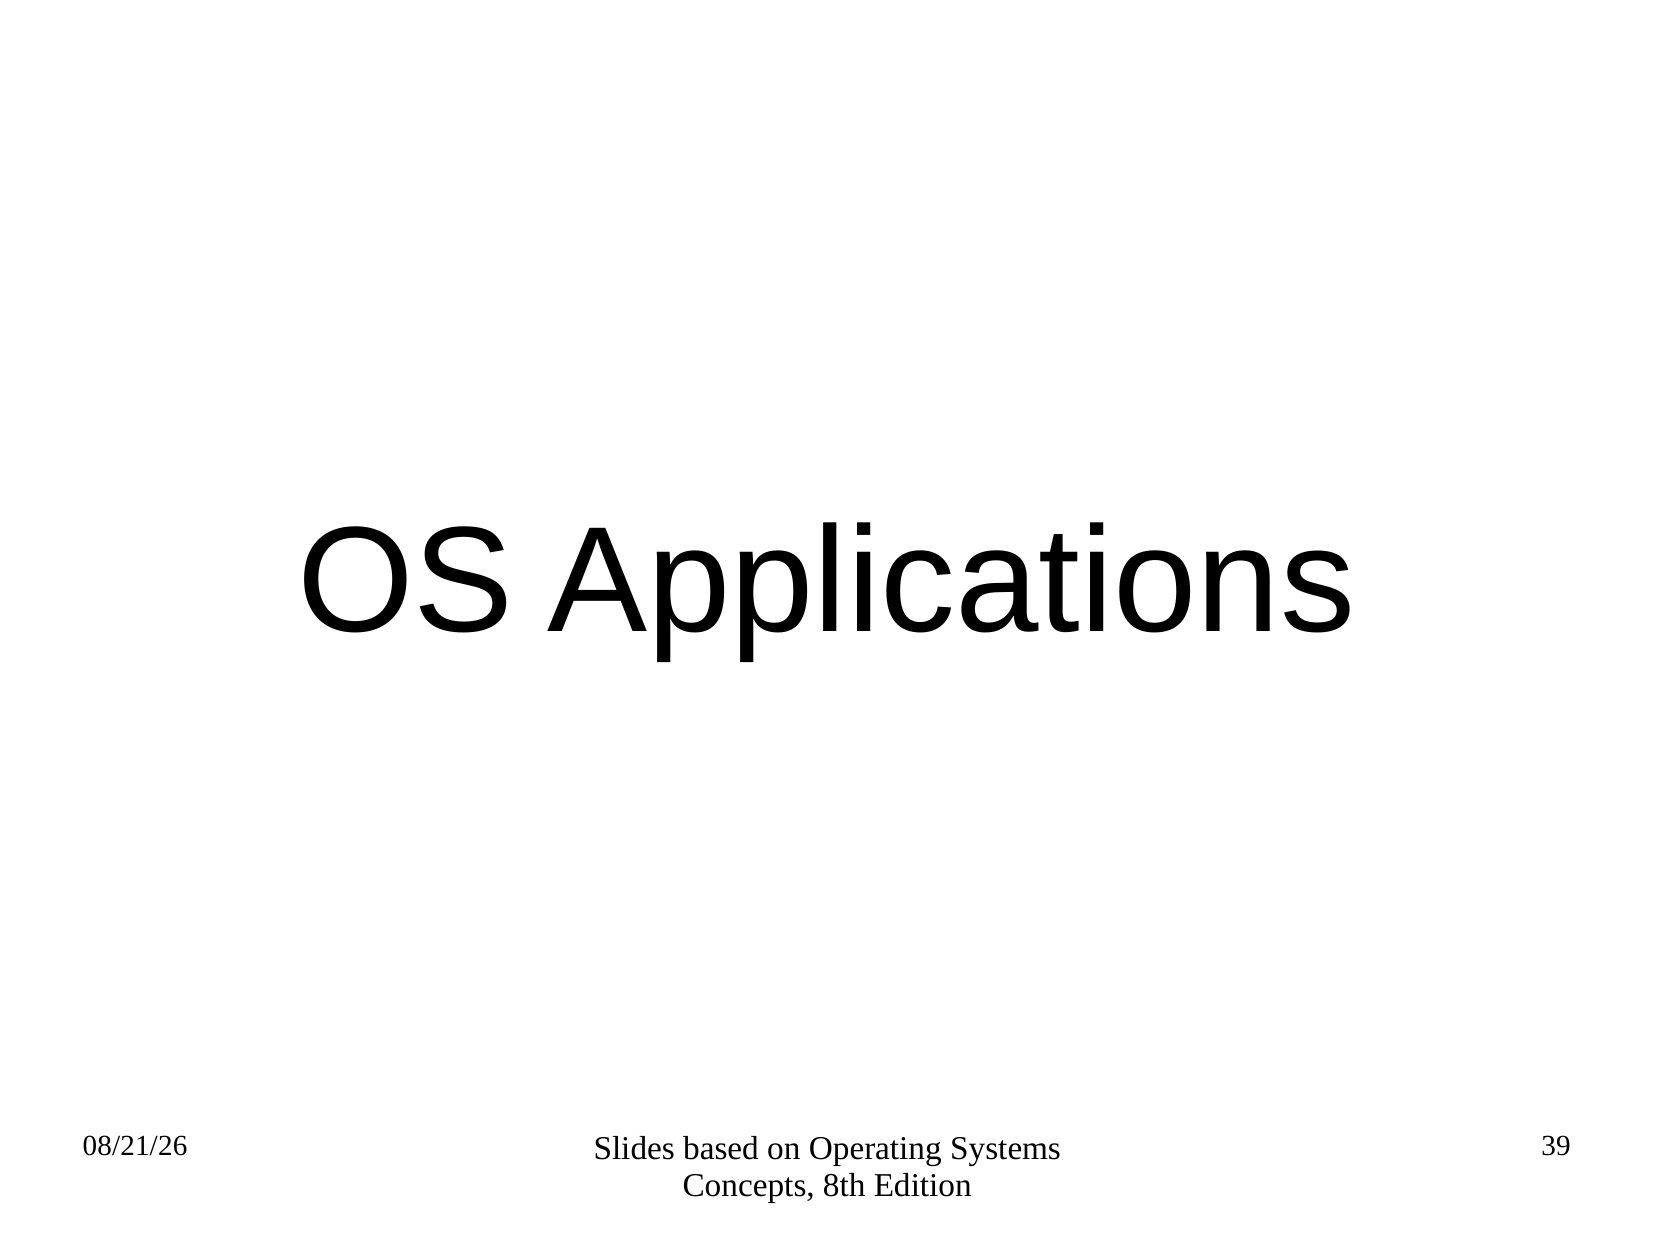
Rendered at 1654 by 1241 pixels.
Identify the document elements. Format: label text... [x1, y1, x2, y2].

subtitle OS Applications [82, 49, 1571, 1109]
